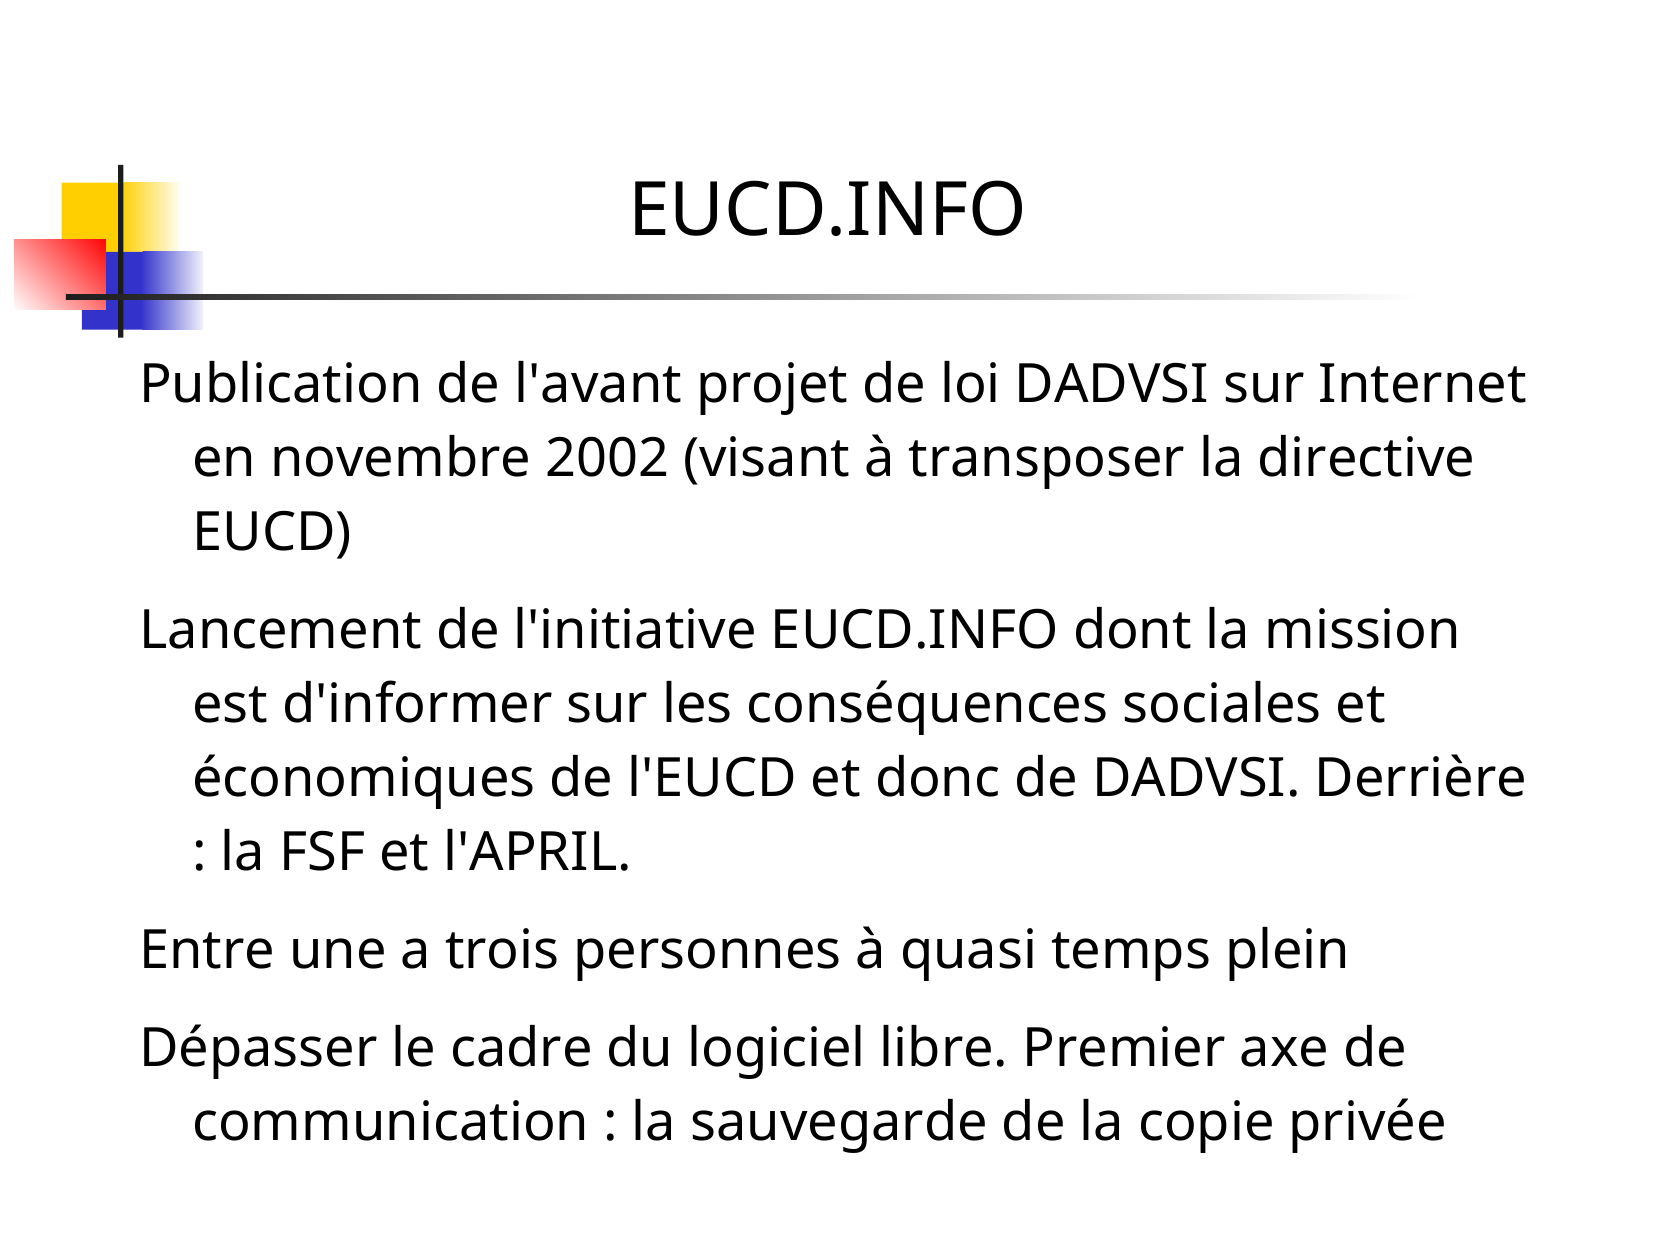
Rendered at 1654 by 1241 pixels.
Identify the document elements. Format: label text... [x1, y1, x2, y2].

list Publication de l'avant projet de loi DADVSI sur Internet en novembre 2002 (visant à transposer la directive EUCD) Lancement de l'initiative EUCD.INFO dont la mission est d'informer sur les conséquences sociales et économiques de l'EUCD et donc de DADVSI. Derrière : la FSF et l'APRIL. Entre une a trois personnes à quasi temps plein Dépasser le cadre du logiciel libre. Premier axe de communication : la sauvegarde de la copie privée [121, 344, 1534, 1143]
title EUCD.INFO [121, 110, 1534, 303]
